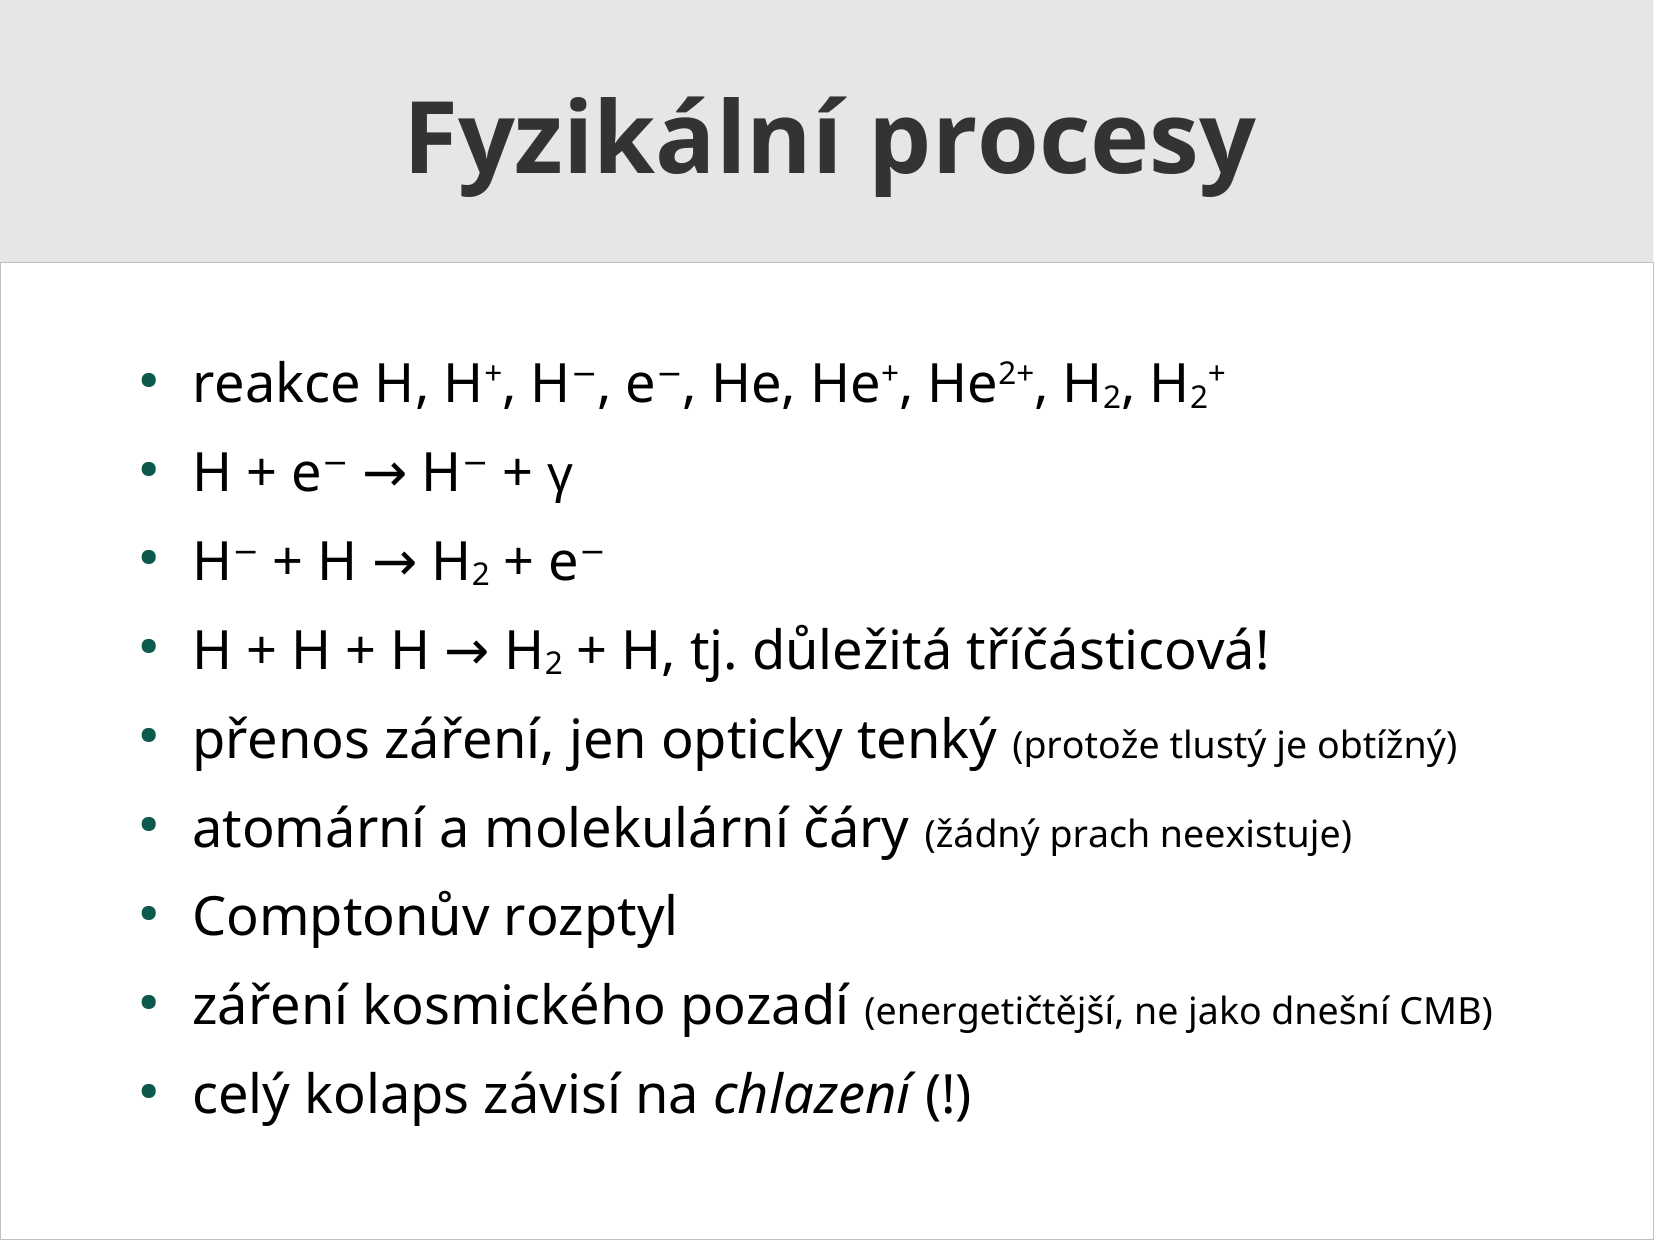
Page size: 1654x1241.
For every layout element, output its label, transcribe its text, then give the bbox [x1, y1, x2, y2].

list reakce H, H+, H−, e−, He, He+, He2+, H2, H2+ H + e− → H− + γ H− + H → H2 + e− H + H + H → H2 + H, tj. důležitá tříčásticová! přenos záření, jen opticky tenký (protože tlustý je obtížný) atomární a molekulární čáry (žádný prach neexistuje) Comptonův rozptyl záření kosmického pozadí (energetičtější, ne jako dnešní CMB) celý kolaps závisí na chlazení (!) [121, 344, 1606, 1149]
title Fyzikální procesy [124, 31, 1537, 239]
